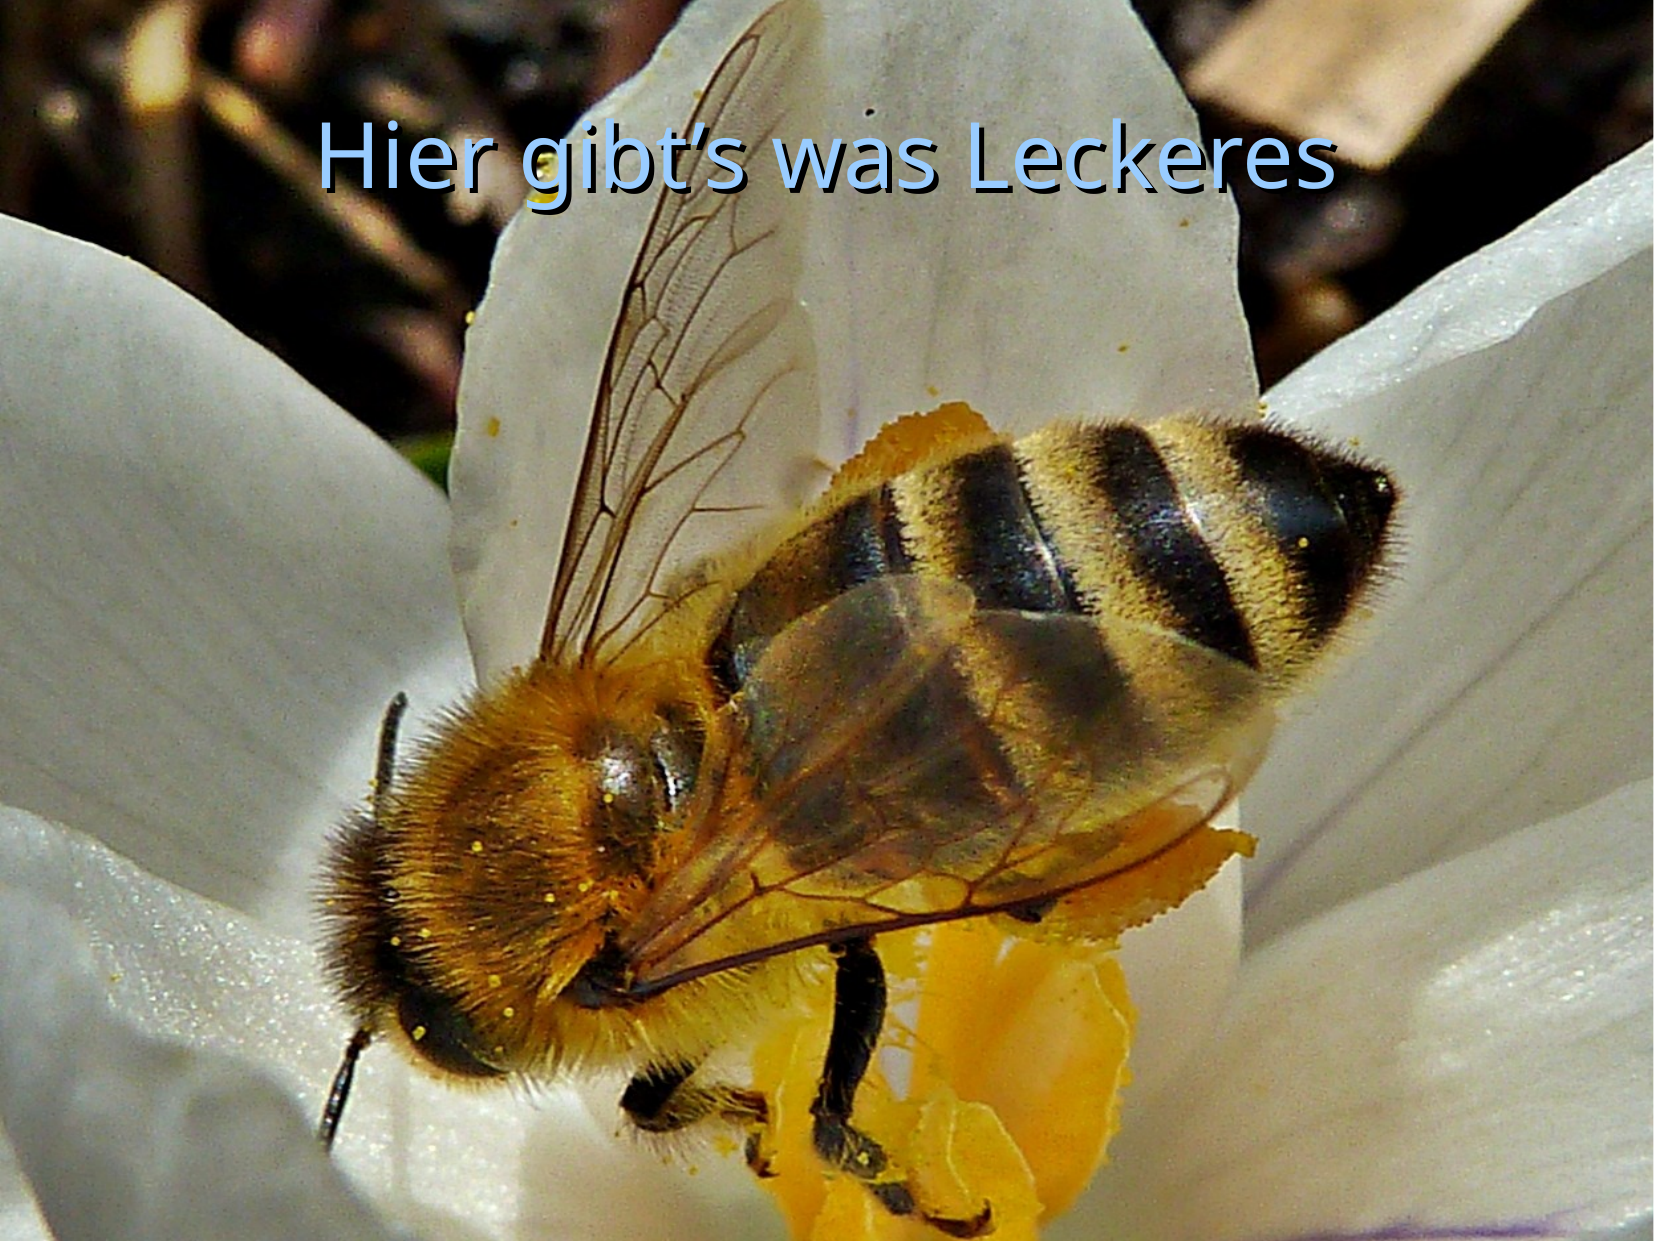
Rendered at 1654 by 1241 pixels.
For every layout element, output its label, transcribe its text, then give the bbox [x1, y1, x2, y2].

picture [0, 0, 1654, 1241]
title Hier gibt’s was Leckeres [82, 43, 1571, 263]
